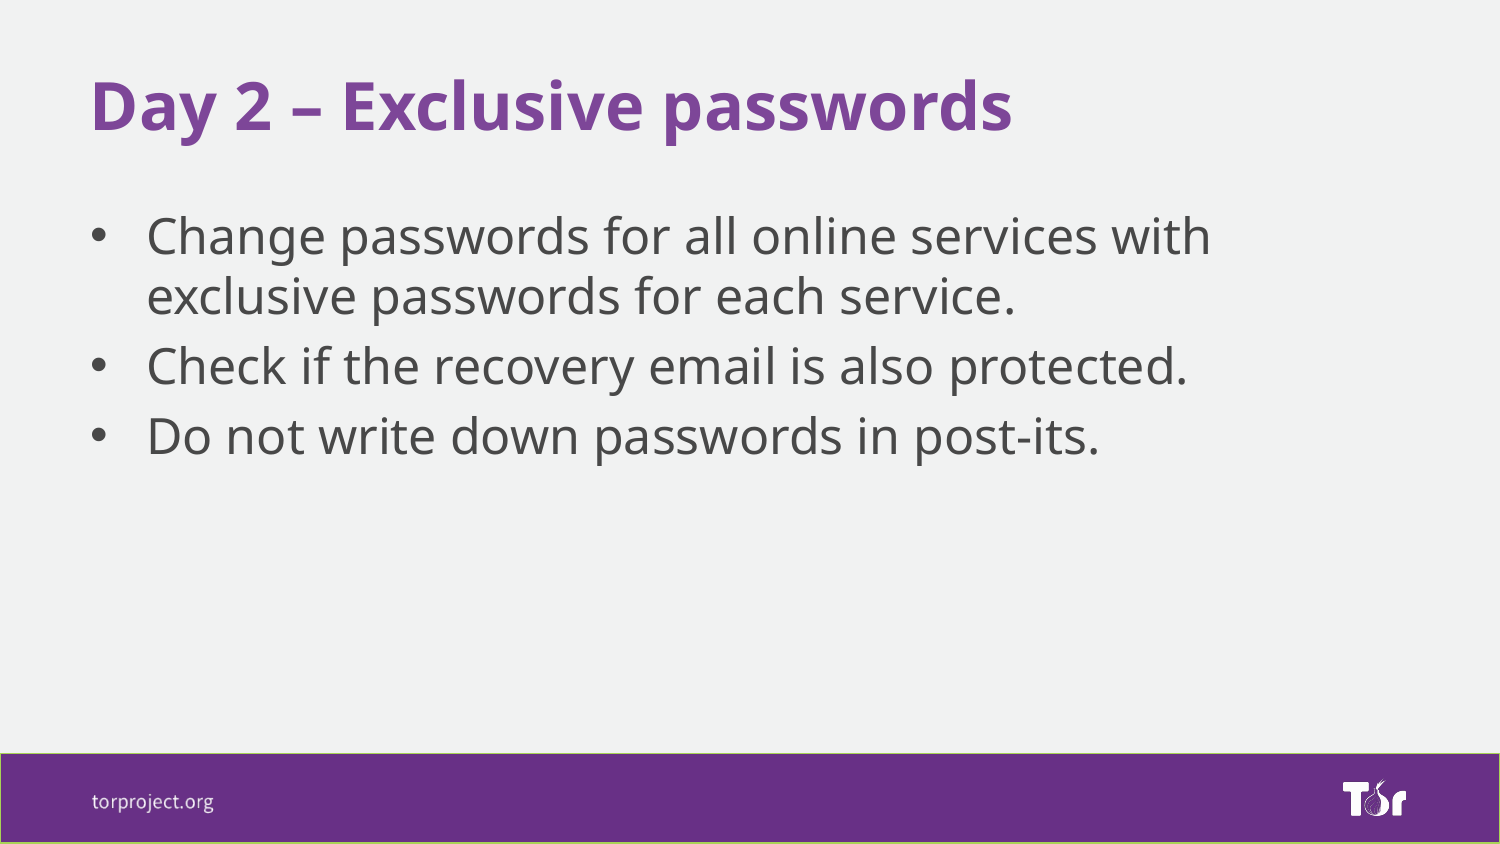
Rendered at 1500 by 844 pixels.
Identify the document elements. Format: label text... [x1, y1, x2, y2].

picture [75, 780, 604, 821]
text_box Change passwords for all online services with exclusive passwords for each service. Check if the recovery email is also protected. Do not write down passwords in post-its. [74, 196, 1425, 754]
text_box Day 2 – Exclusive passwords [74, 33, 1425, 174]
picture [1343, 778, 1406, 816]
